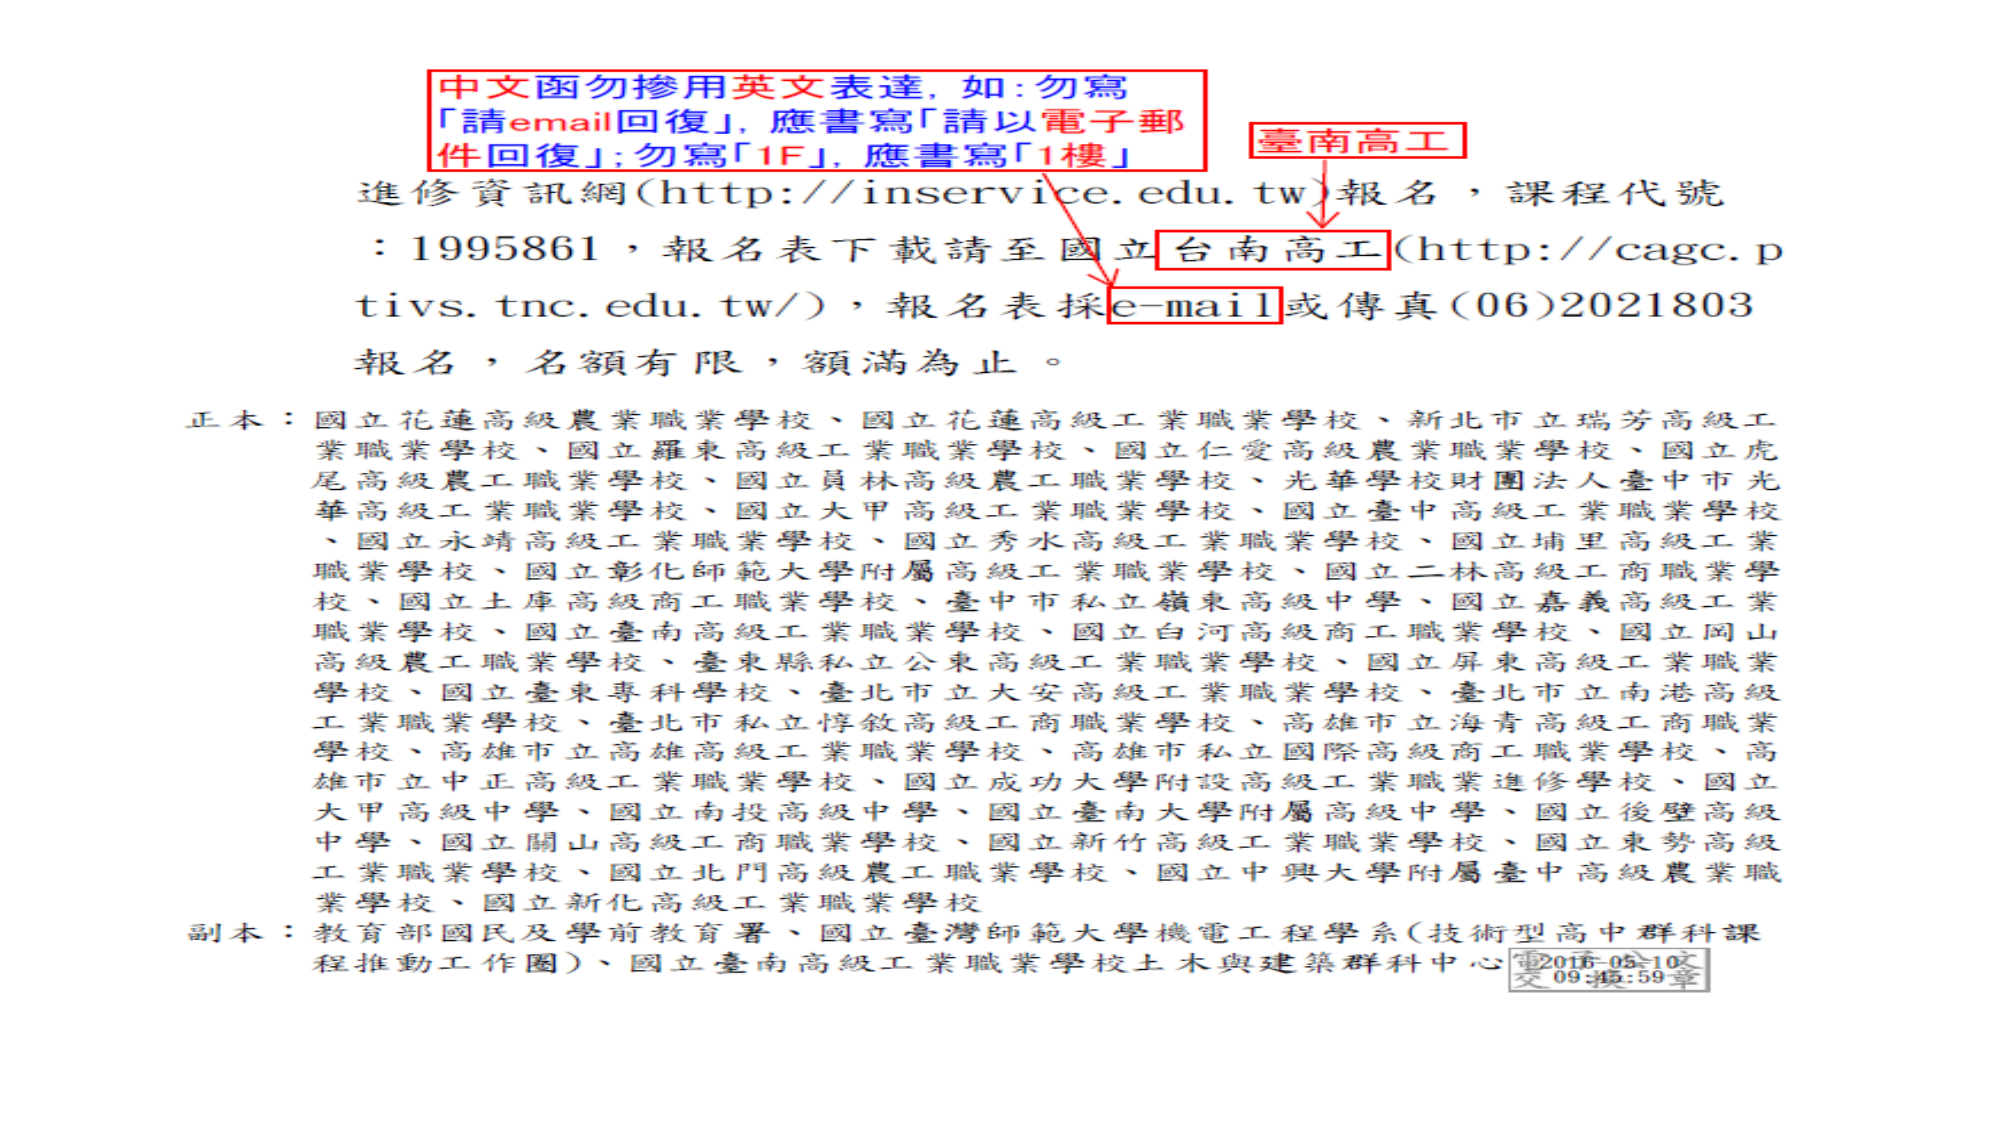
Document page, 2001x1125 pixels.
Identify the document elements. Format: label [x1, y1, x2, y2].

picture [159, 59, 1863, 1014]
